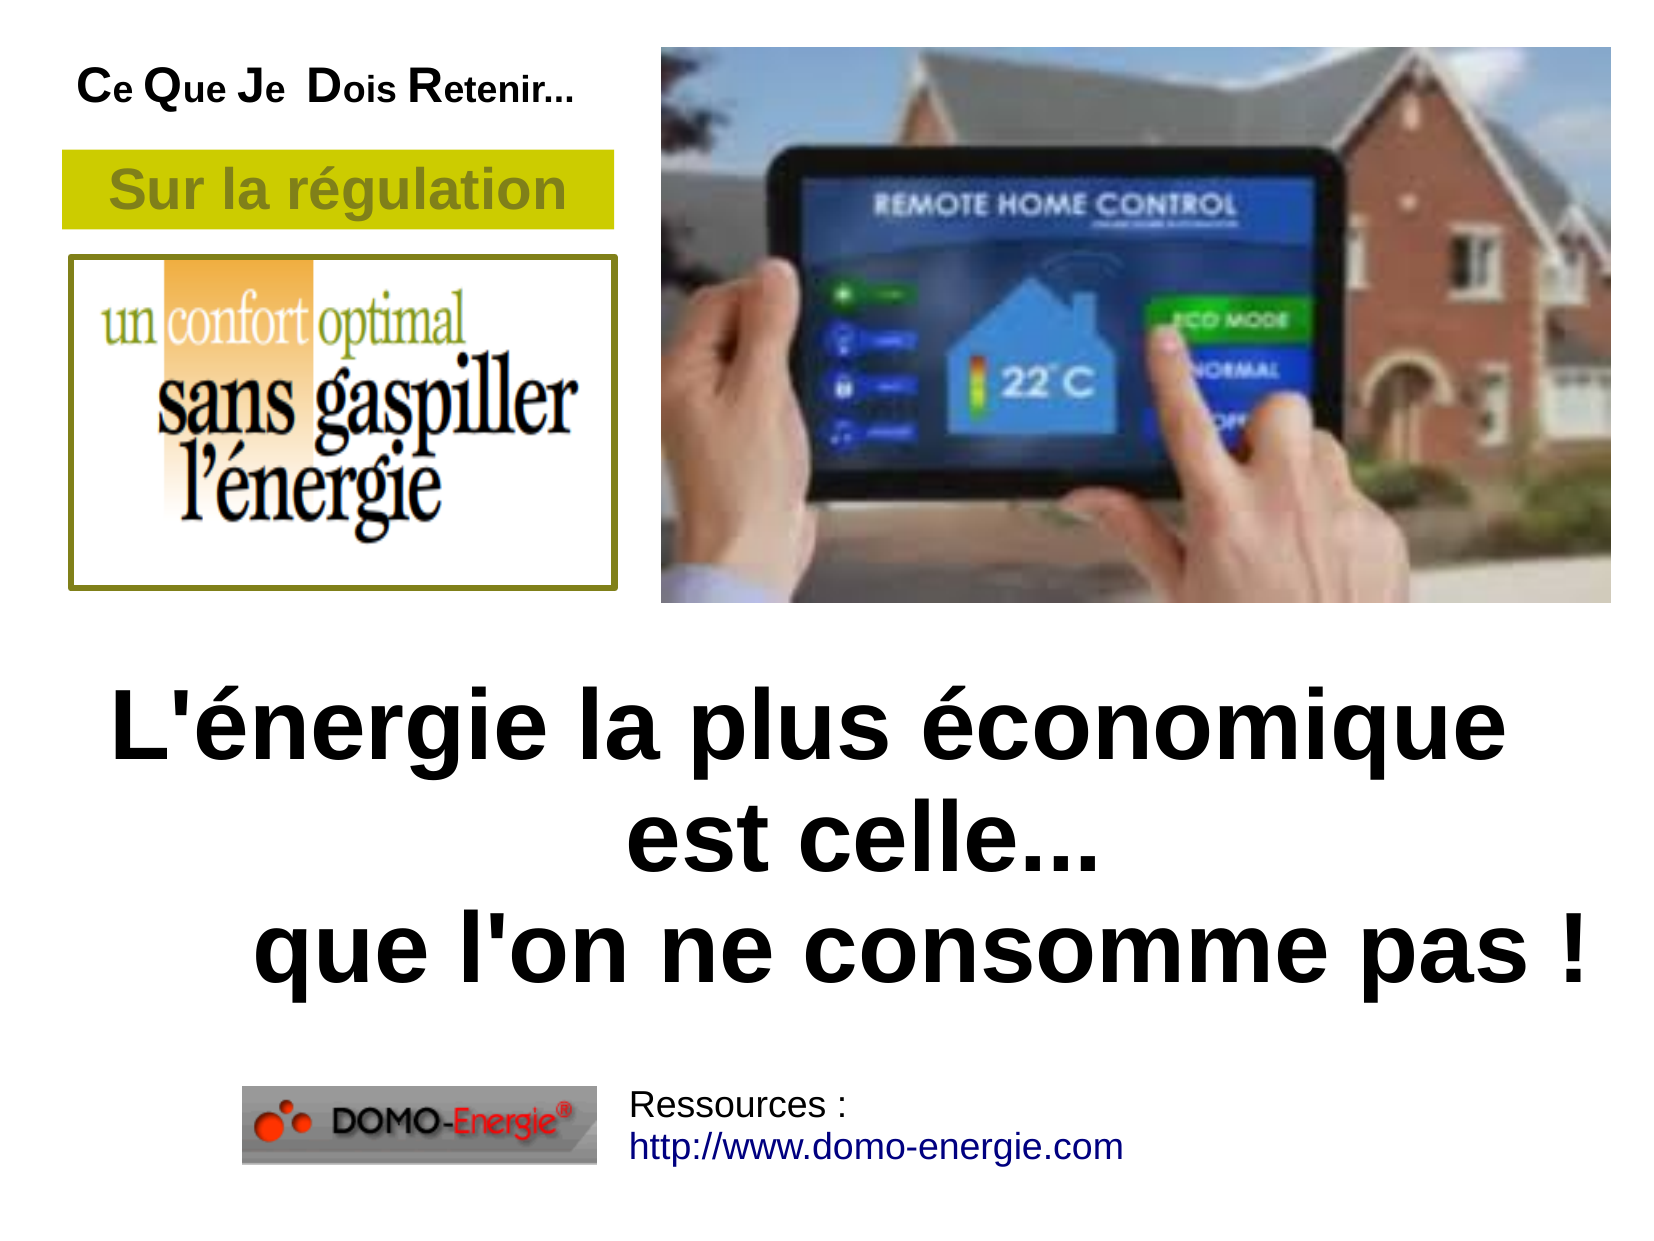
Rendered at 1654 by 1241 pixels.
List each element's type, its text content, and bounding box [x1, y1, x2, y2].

text_box Ce Que Je Dois Retenir... [62, 49, 661, 121]
text_box L'énergie la plus économique est celle... que l'on ne consomme pas ! [94, 661, 1607, 1012]
text_box Sur la régulation [62, 149, 615, 230]
picture [242, 1086, 597, 1165]
text_box Ressources : http://www.domo-energie.com [614, 1075, 1359, 1193]
picture [73, 259, 612, 586]
picture [661, 47, 1611, 603]
